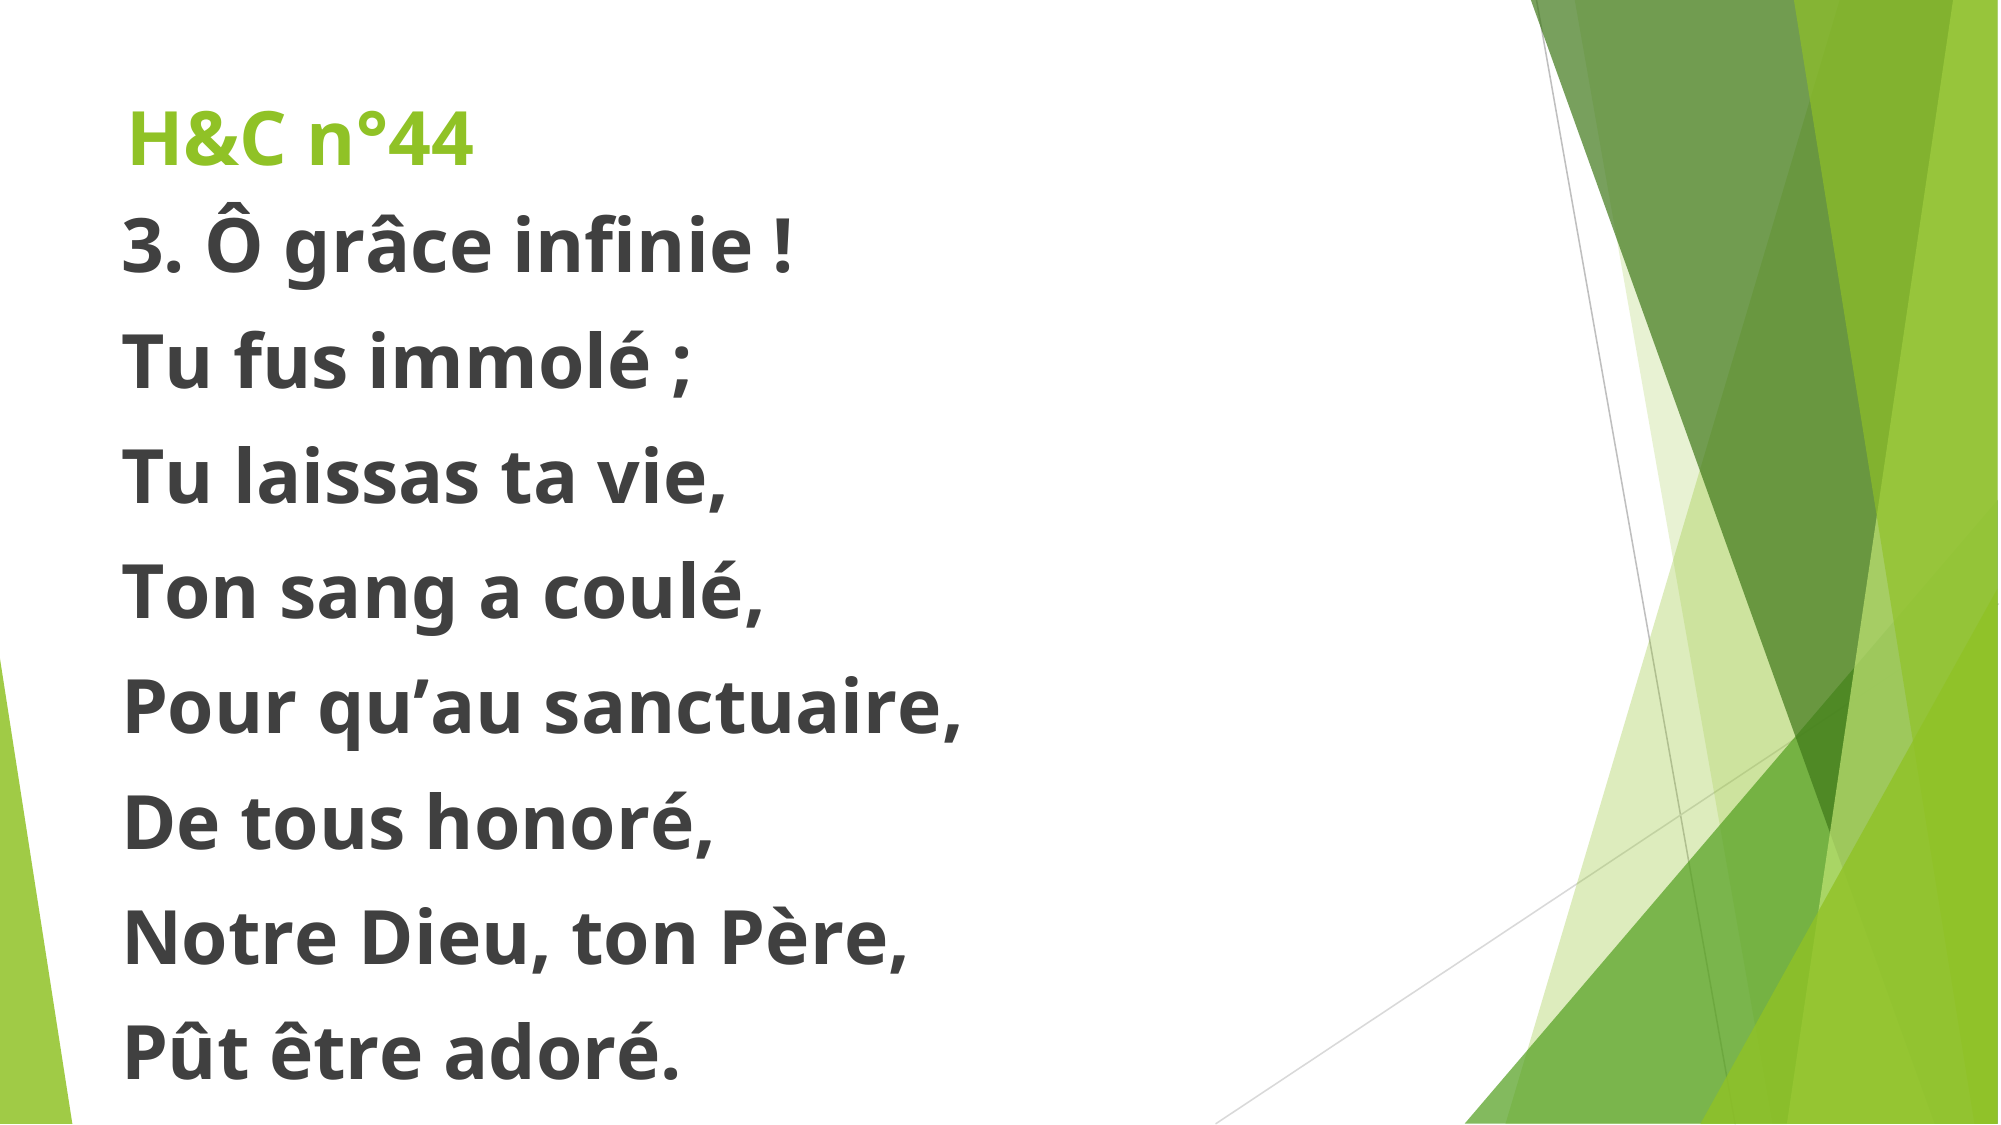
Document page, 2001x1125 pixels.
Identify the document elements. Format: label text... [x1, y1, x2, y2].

text_box H&C n°44 [111, 82, 1522, 177]
text_box 3. Ô grâce infinie ! Tu fus immolé ; Tu laissas ta vie, Ton sang a coulé, Pour qu’au sanctuaire, De tous honoré, Notre Dieu, ton Père, Pût être adoré. [106, 177, 1973, 1037]
